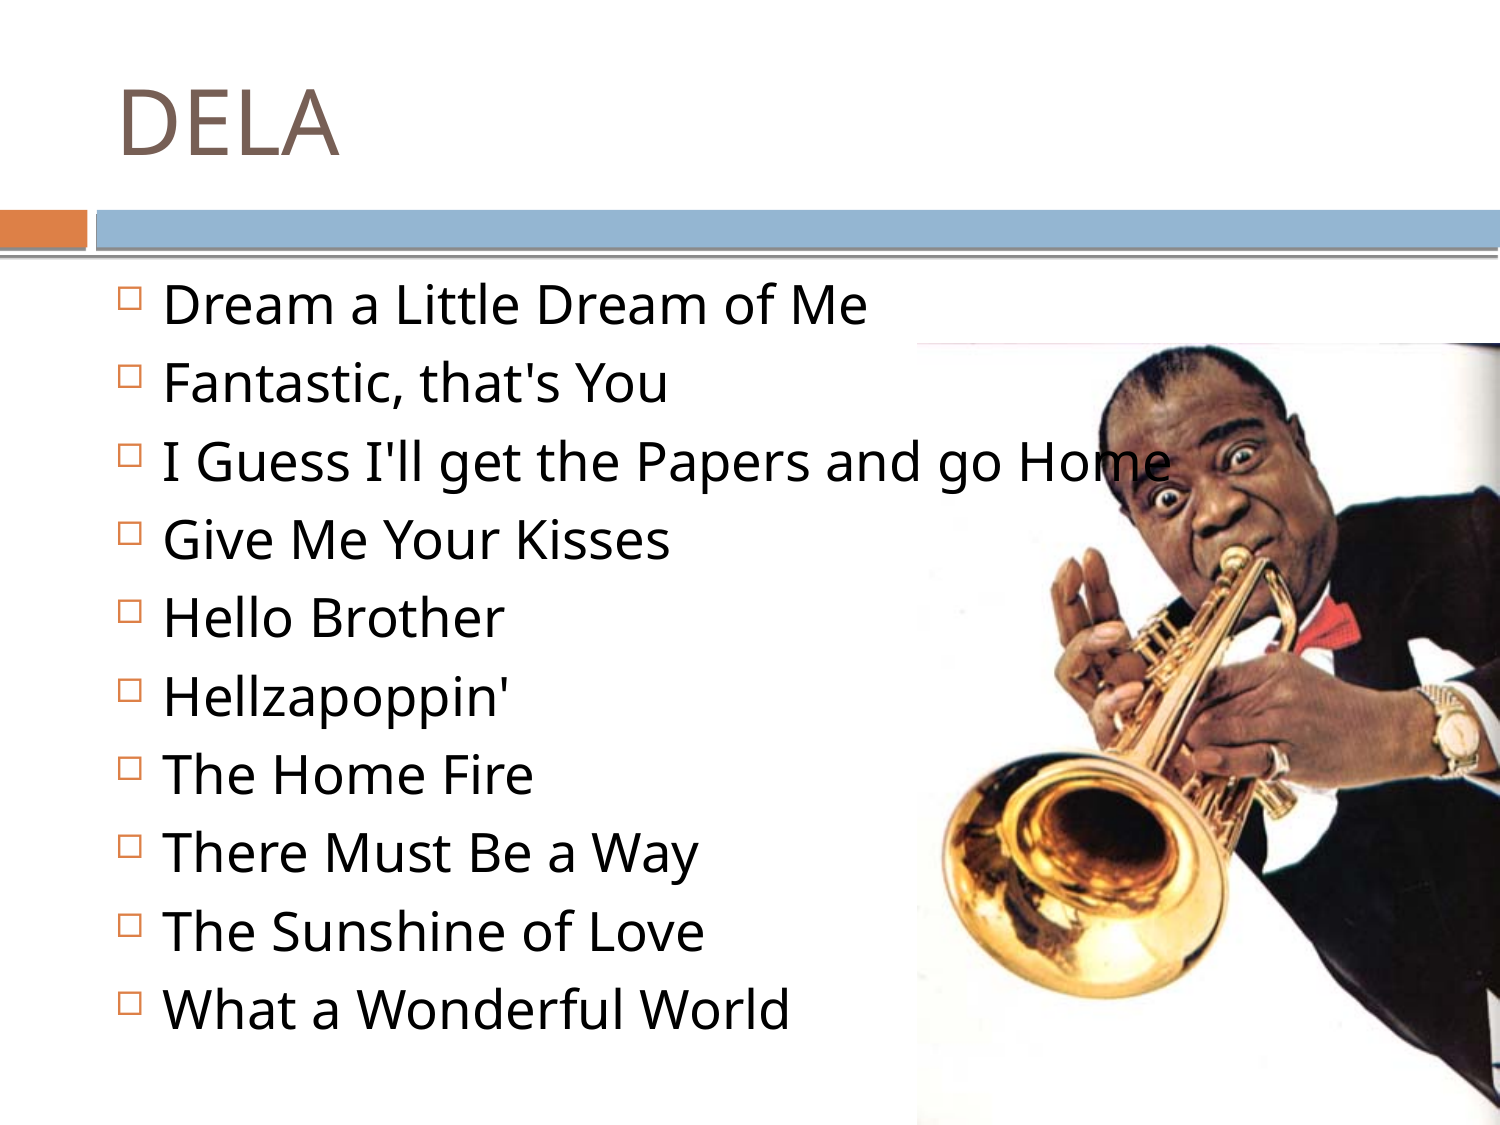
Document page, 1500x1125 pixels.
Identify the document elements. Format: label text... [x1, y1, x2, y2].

title DELA [100, 37, 1438, 200]
list Dream a Little Dream of Me Fantastic, that's You I Guess I'll get the Papers and go Home Give Me Your Kisses Hello Brother Hellzapoppin' The Home Fire There Must Be a Way The Sunshine of Love What a Wonderful World [100, 262, 1438, 1055]
picture [917, 343, 1500, 1125]
